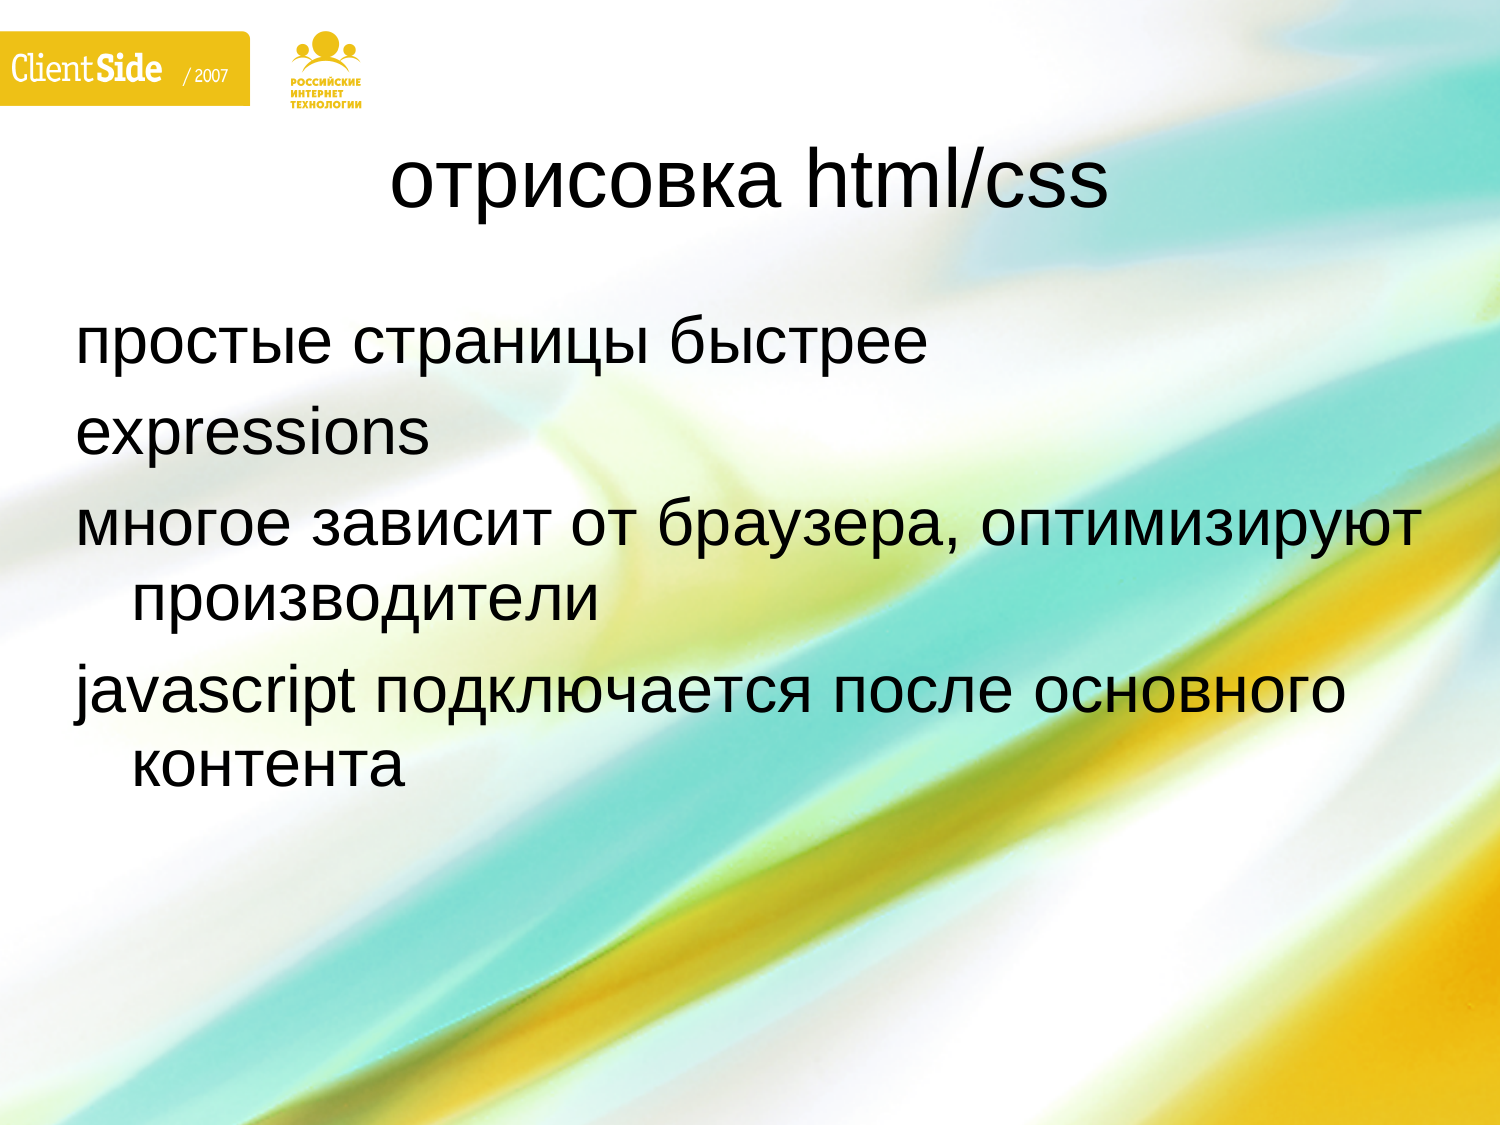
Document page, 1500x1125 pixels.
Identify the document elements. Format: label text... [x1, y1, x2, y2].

title отрисовка html/css [75, 124, 1426, 234]
list простые страницы быстрее expressions многое зависит от браузера, оптимизируют производители javascript подключается после основного контента [75, 302, 1426, 1071]
picture [0, 0, 1500, 1125]
